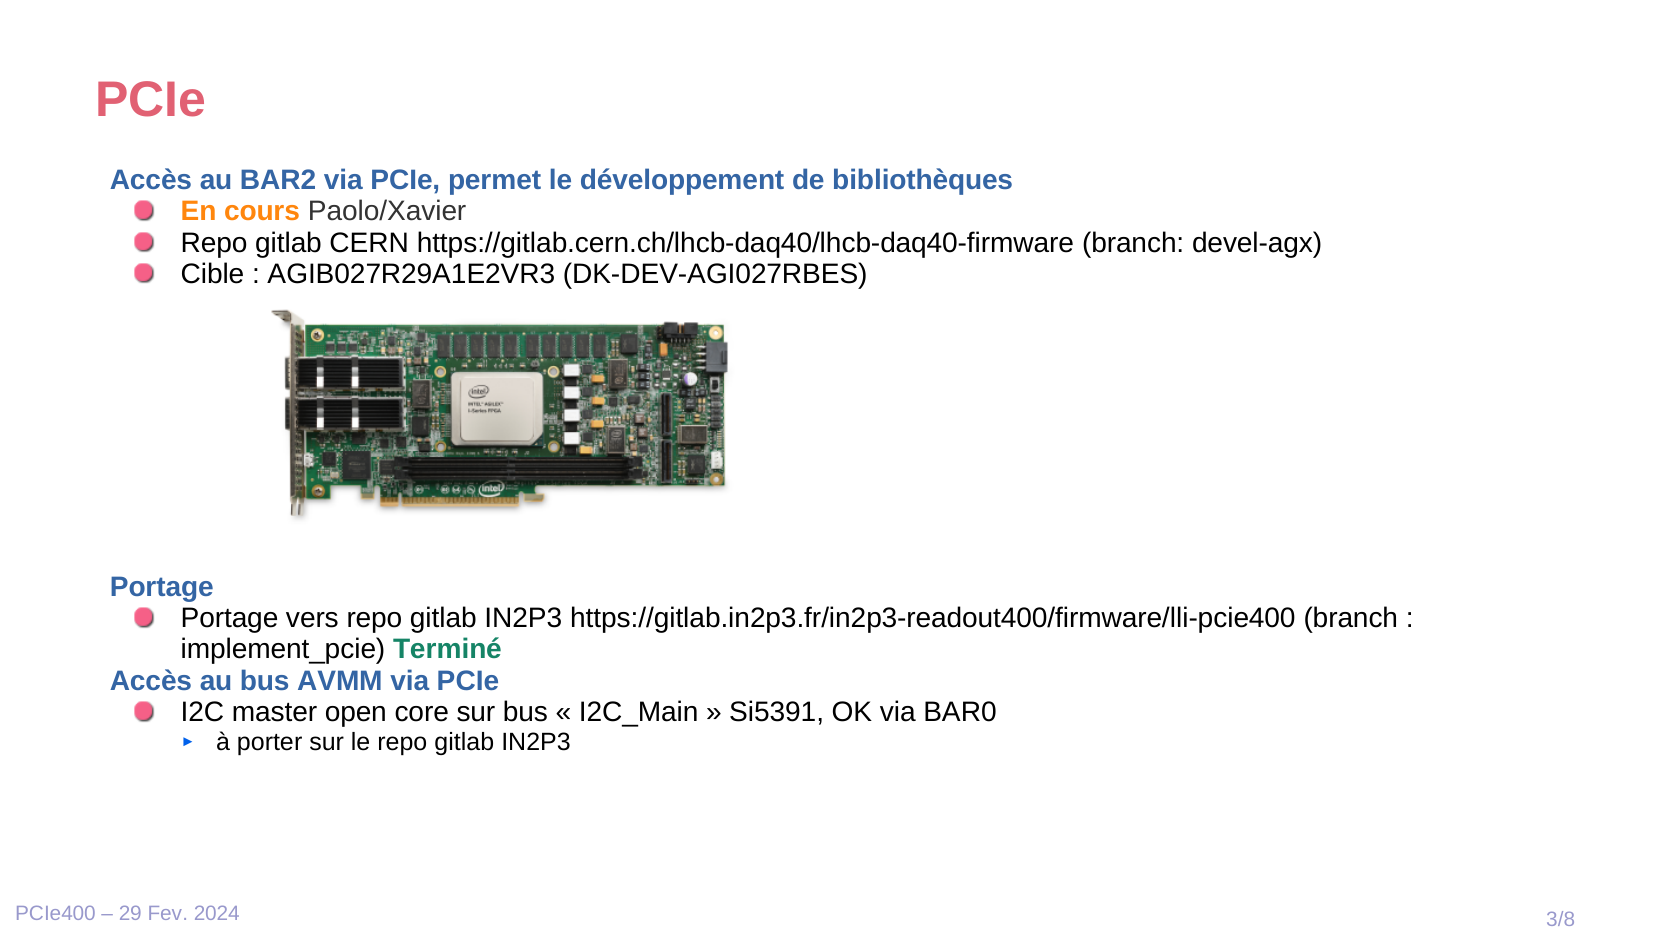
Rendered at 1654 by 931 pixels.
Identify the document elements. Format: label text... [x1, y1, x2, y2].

list Accès au BAR2 via PCIe, permet le développement de bibliothèques En cours Paolo/Xavier Repo gitlab CERN https://gitlab.cern.ch/lhcb-daq40/lhcb-daq40-firmware (branch: devel-agx) Cible : AGIB027R29A1E2VR3 (DK-DEV-AGI027RBES) Portage Portage vers repo gitlab IN2P3 https://gitlab.in2p3.fr/in2p3-readout400/firmware/lli-pcie400 (branch : implement_pcie) Terminé Accès au bus AVMM via PCIe I2C master open core sur bus « I2C_Main » Si5391, OK via BAR0 à porter sur le repo gitlab IN2P3 [38, 164, 1636, 876]
title PCIe [94, 40, 1540, 159]
picture [256, 294, 744, 549]
